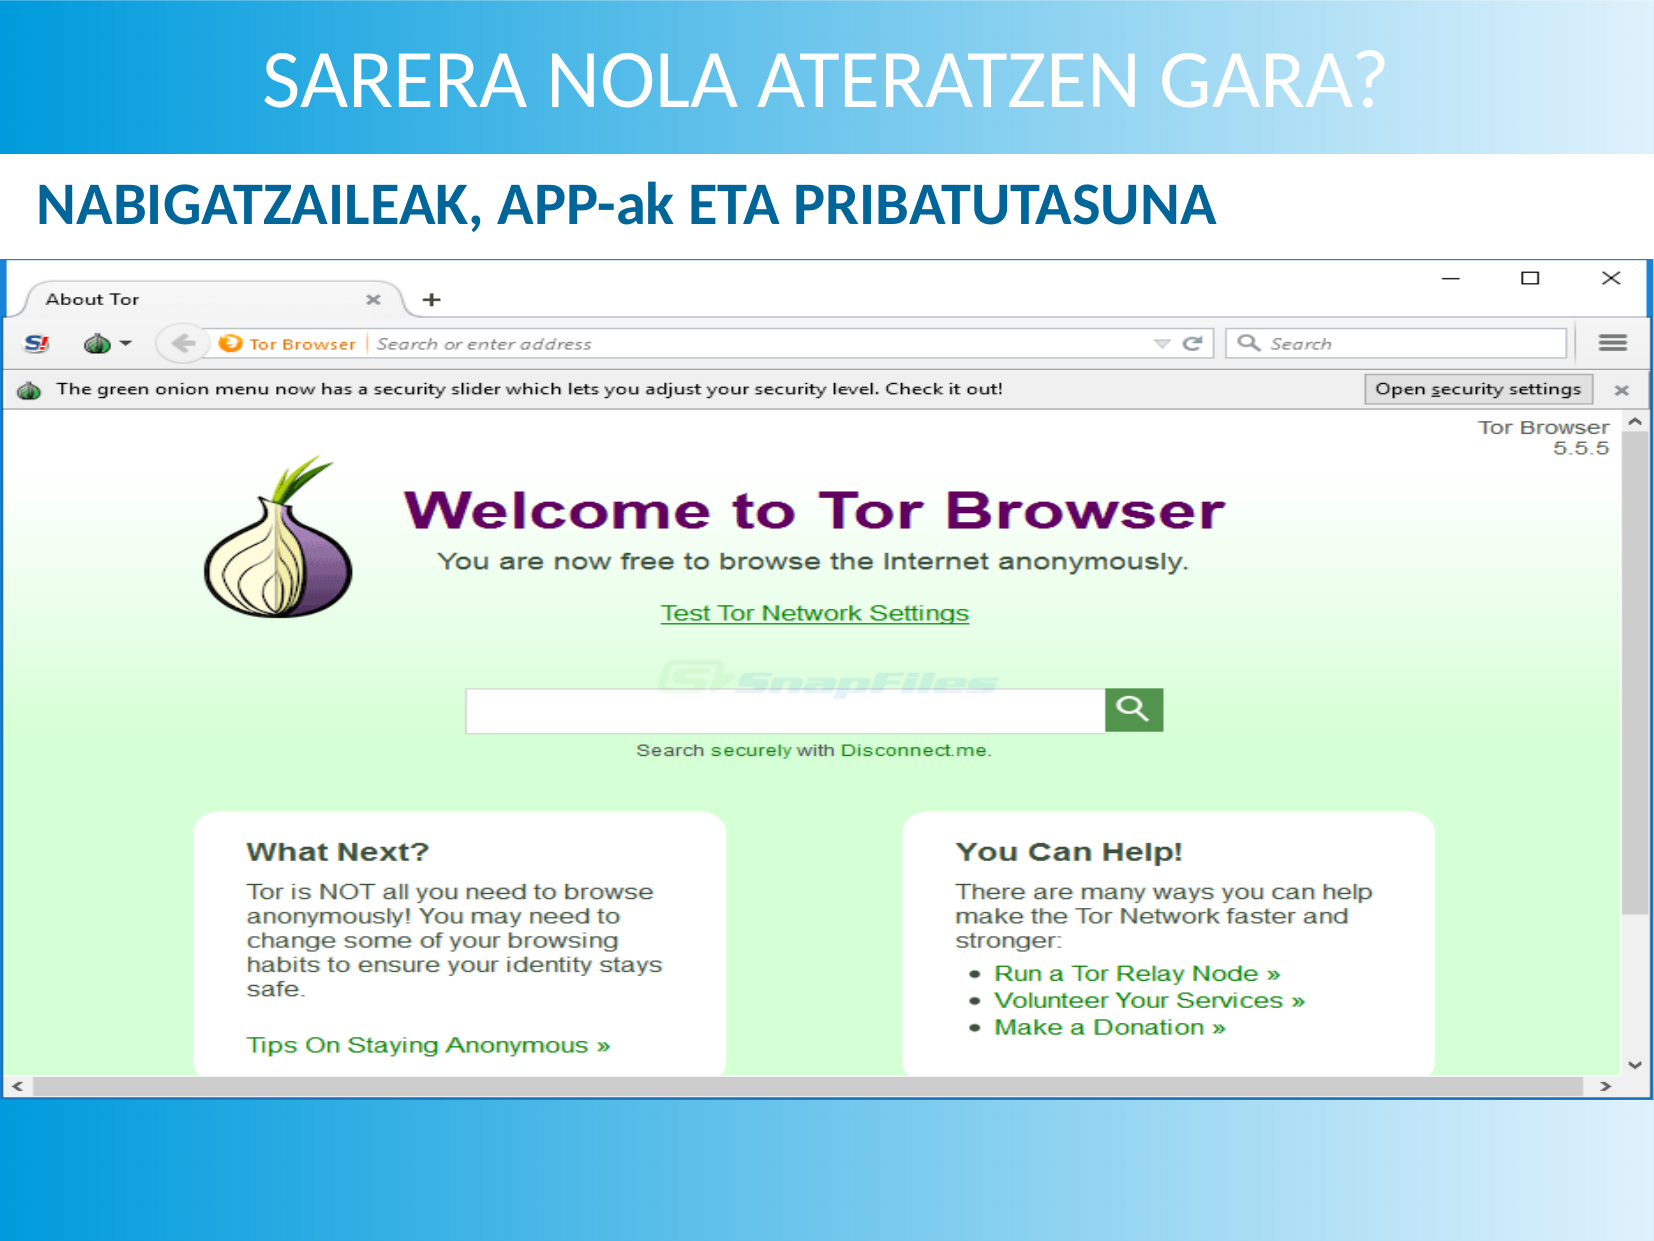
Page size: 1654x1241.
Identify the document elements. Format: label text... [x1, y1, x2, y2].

picture [141, 0, 1654, 154]
picture [0, 259, 1654, 1241]
title SARERA NOLA ATERATZEN GARA? [82, 38, 1571, 136]
text_box NABIGATZAILEAK, APP-ak ETA PRIBATUTASUNA [21, 171, 1654, 259]
